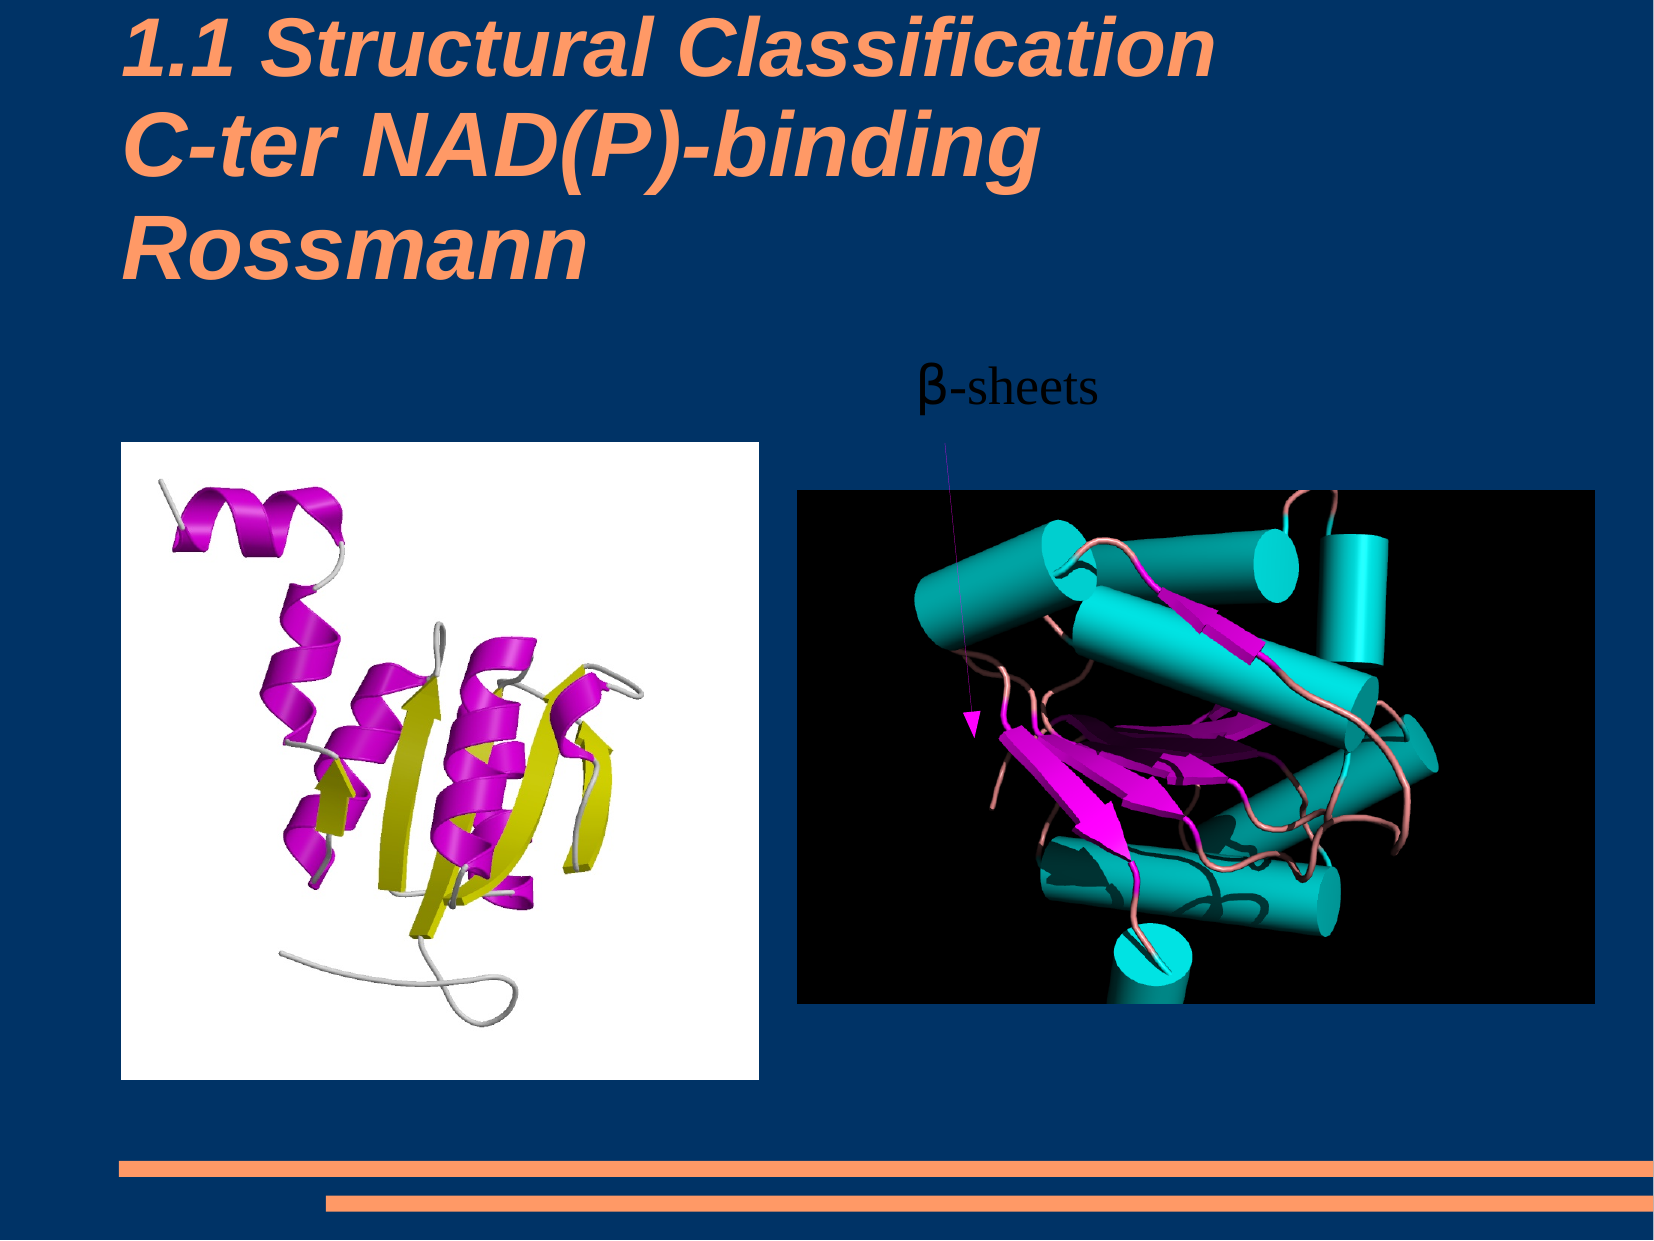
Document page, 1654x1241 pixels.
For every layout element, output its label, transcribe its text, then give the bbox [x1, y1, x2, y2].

picture [797, 490, 1595, 1004]
picture [121, 442, 759, 1080]
text_box β-sheets [915, 354, 1477, 420]
title 1.1 Structural Classification C-ter NAD(P)-binding Rossmann [121, 36, 1534, 263]
